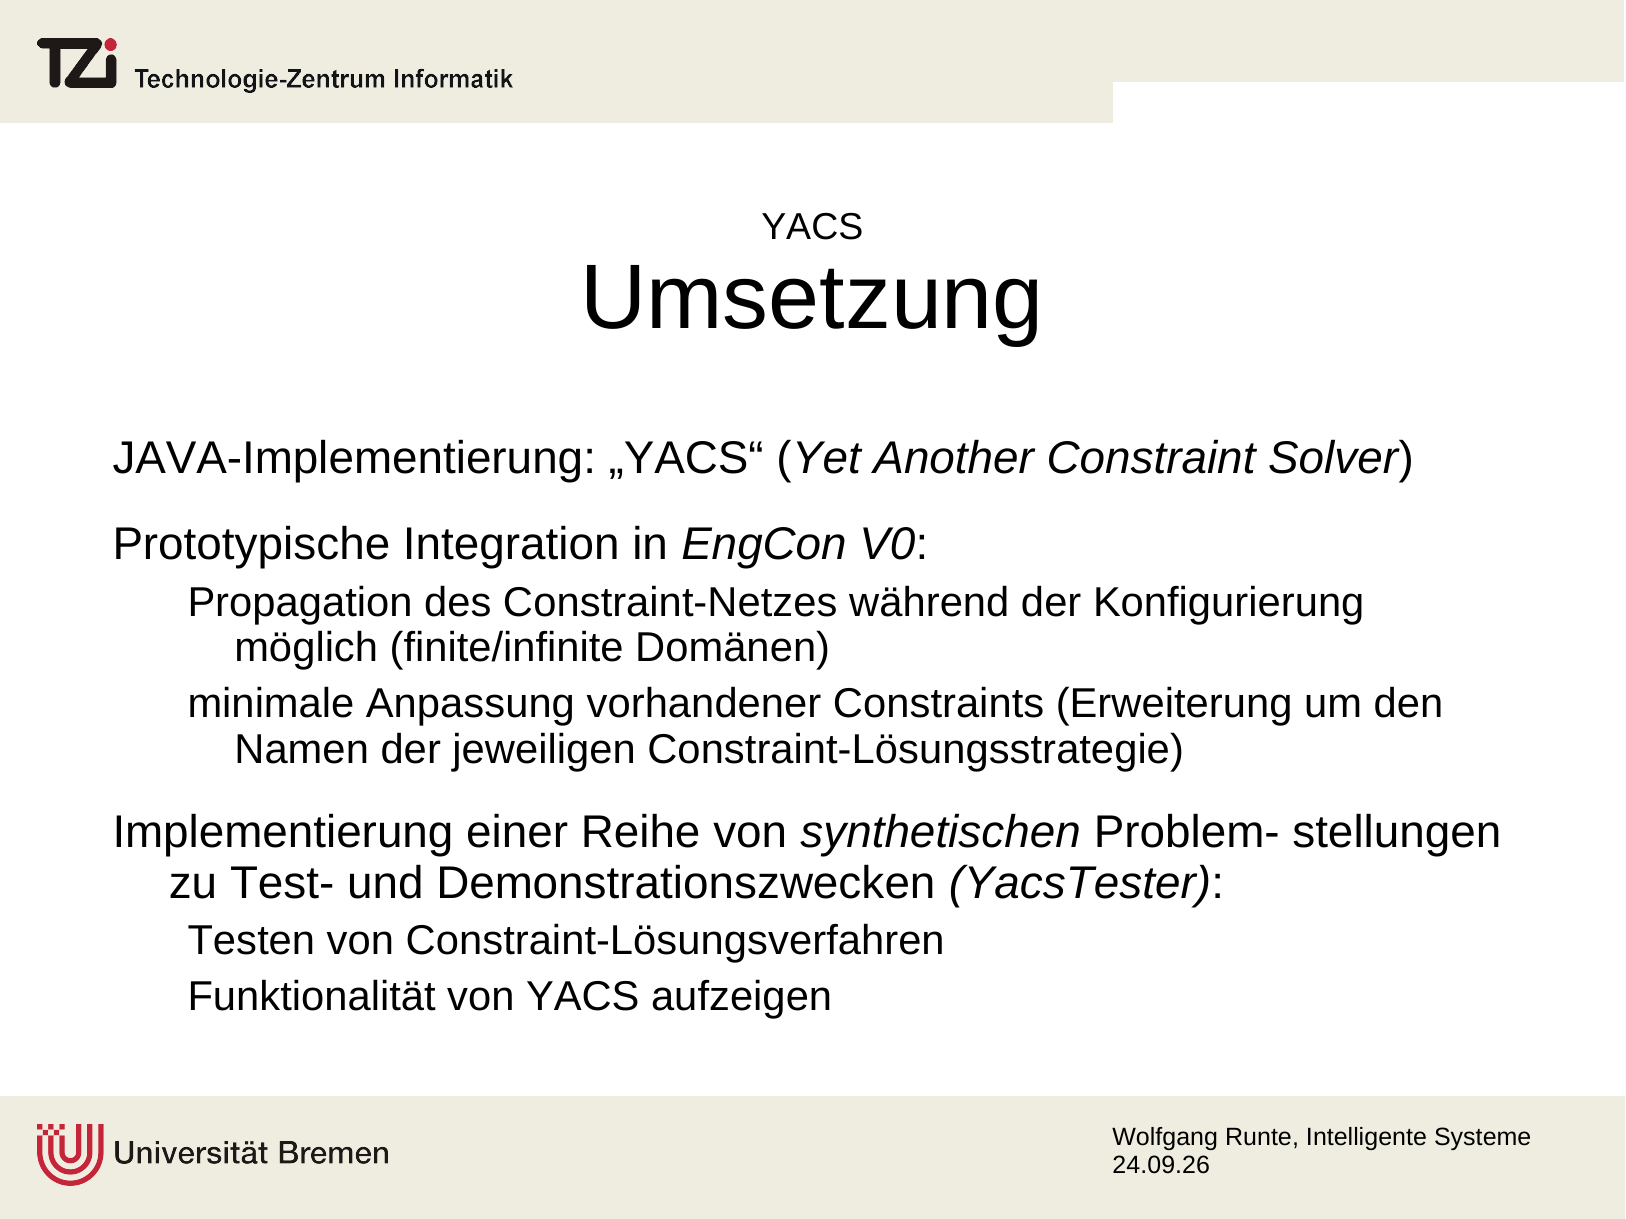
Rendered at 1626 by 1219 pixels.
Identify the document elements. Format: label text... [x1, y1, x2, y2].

title YACS Umsetzung [112, 162, 1513, 393]
list JAVA-Implementierung: „YACS“ (Yet Another Constraint Solver) Prototypische Integration in EngCon V0: Propagation des Constraint-Netzes während der Konfigurierung möglich (finite/infinite Domänen) minimale Anpassung vorhandener Constraints (Erweiterung um den Namen der jeweiligen Constraint-Lösungsstrategie) Implementierung einer Reihe von synthetischen Problem- stellungen zu Test- und Demonstrationszwecken (YacsTester): Testen von Constraint-Lösungsverfahren Funktionalität von YACS aufzeigen [112, 433, 1513, 1070]
picture [37, 38, 513, 93]
picture [37, 1124, 388, 1186]
